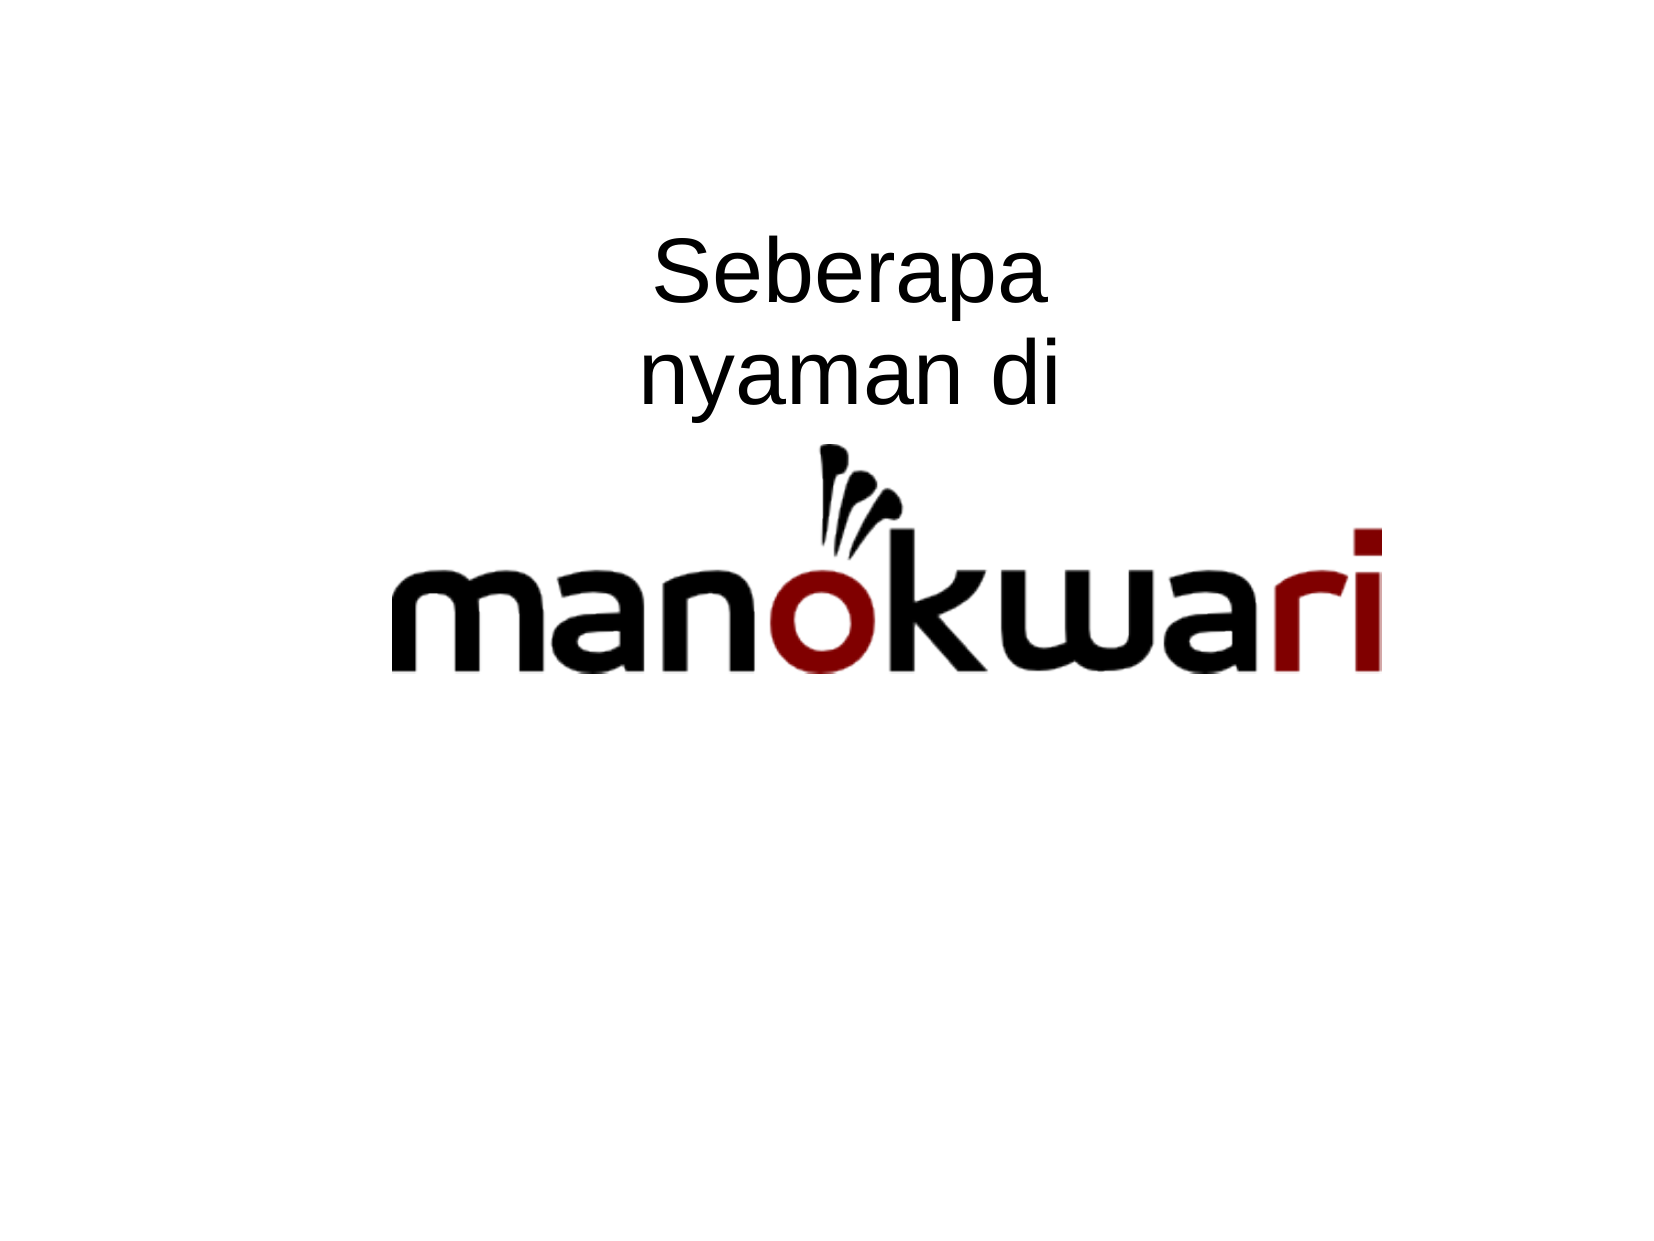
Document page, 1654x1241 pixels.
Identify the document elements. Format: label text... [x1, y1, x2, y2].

picture [392, 444, 1382, 674]
title Seberapa nyaman di [106, 218, 1595, 426]
